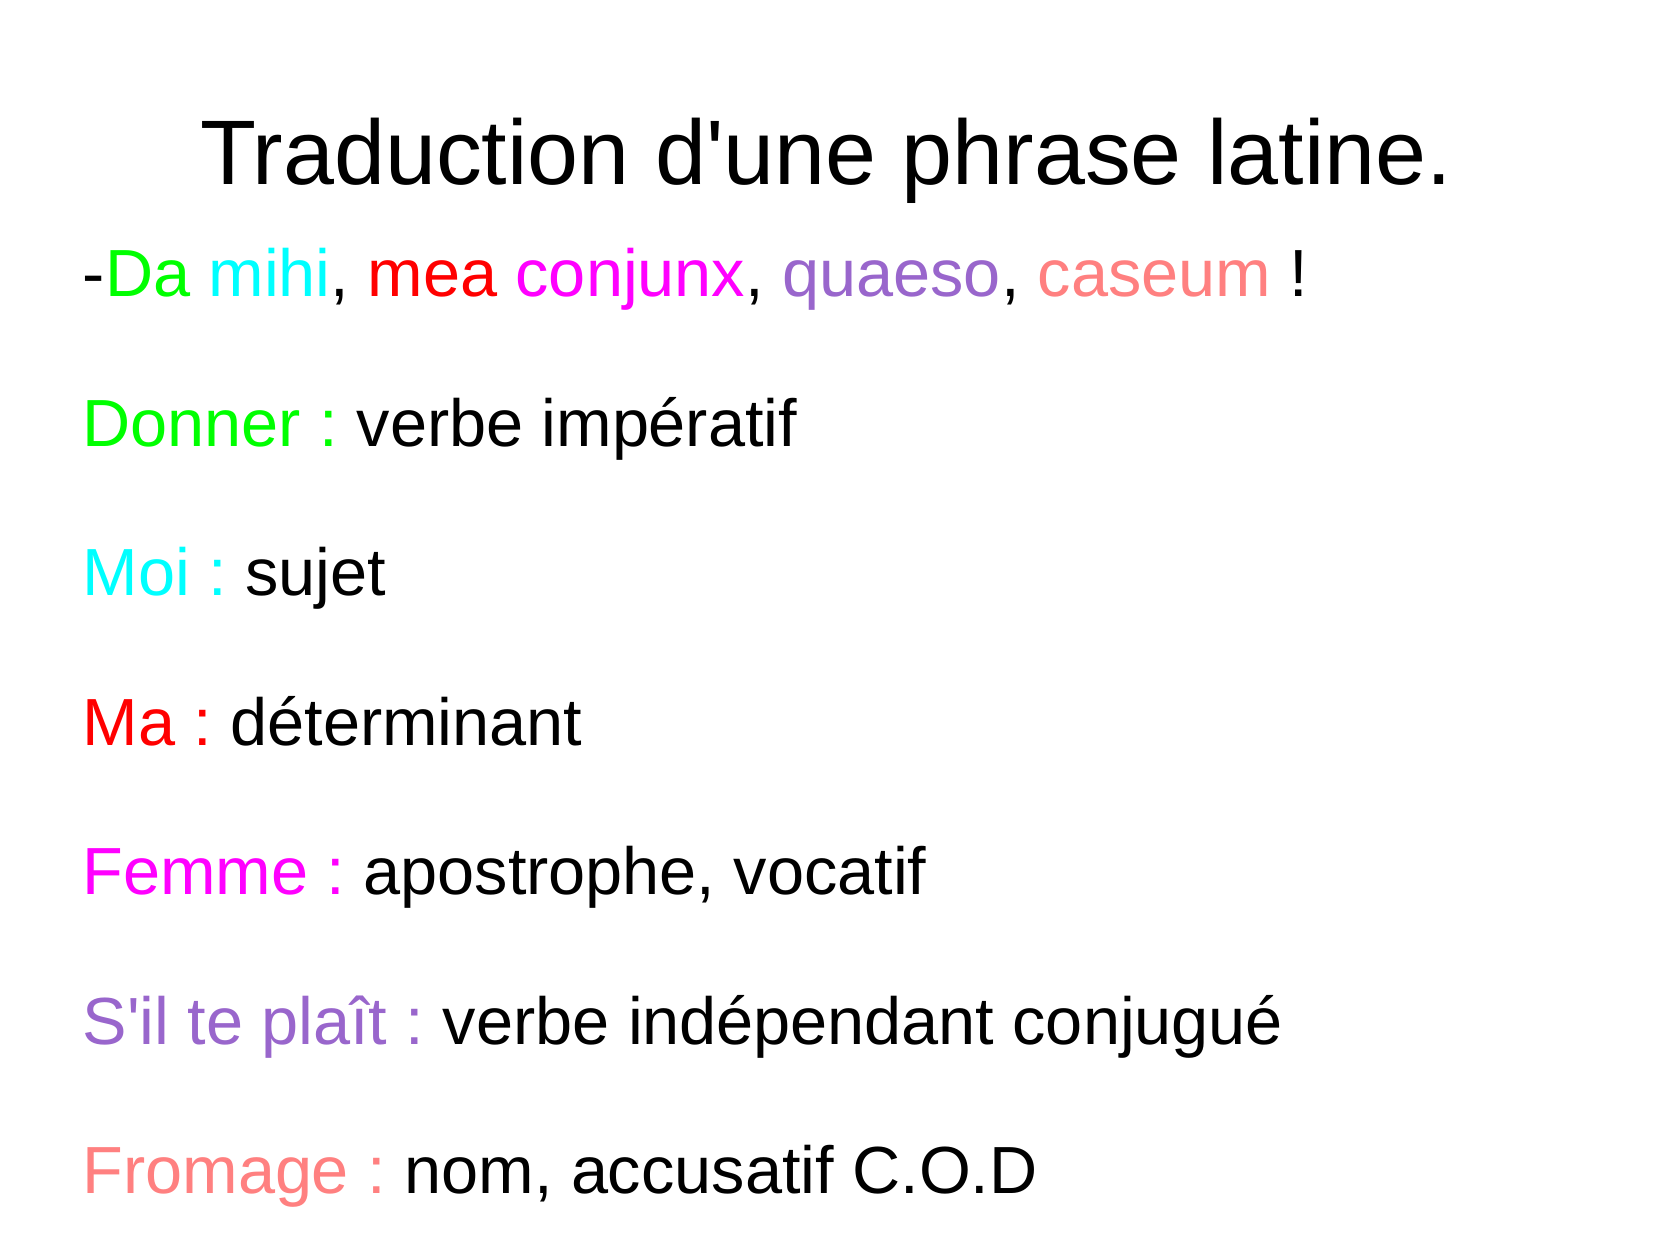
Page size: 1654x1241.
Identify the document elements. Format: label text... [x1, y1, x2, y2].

subtitle -Da mihi, mea conjunx, quaeso, caseum ! Donner : verbe impératif Moi : sujet Ma : déterminant Femme : apostrophe, vocatif S'il te plaît : verbe indépendant conjugué Fromage : nom, accusatif C.O.D [82, 236, 1571, 1241]
title Traduction d'une phrase latine. [82, 49, 1571, 236]
